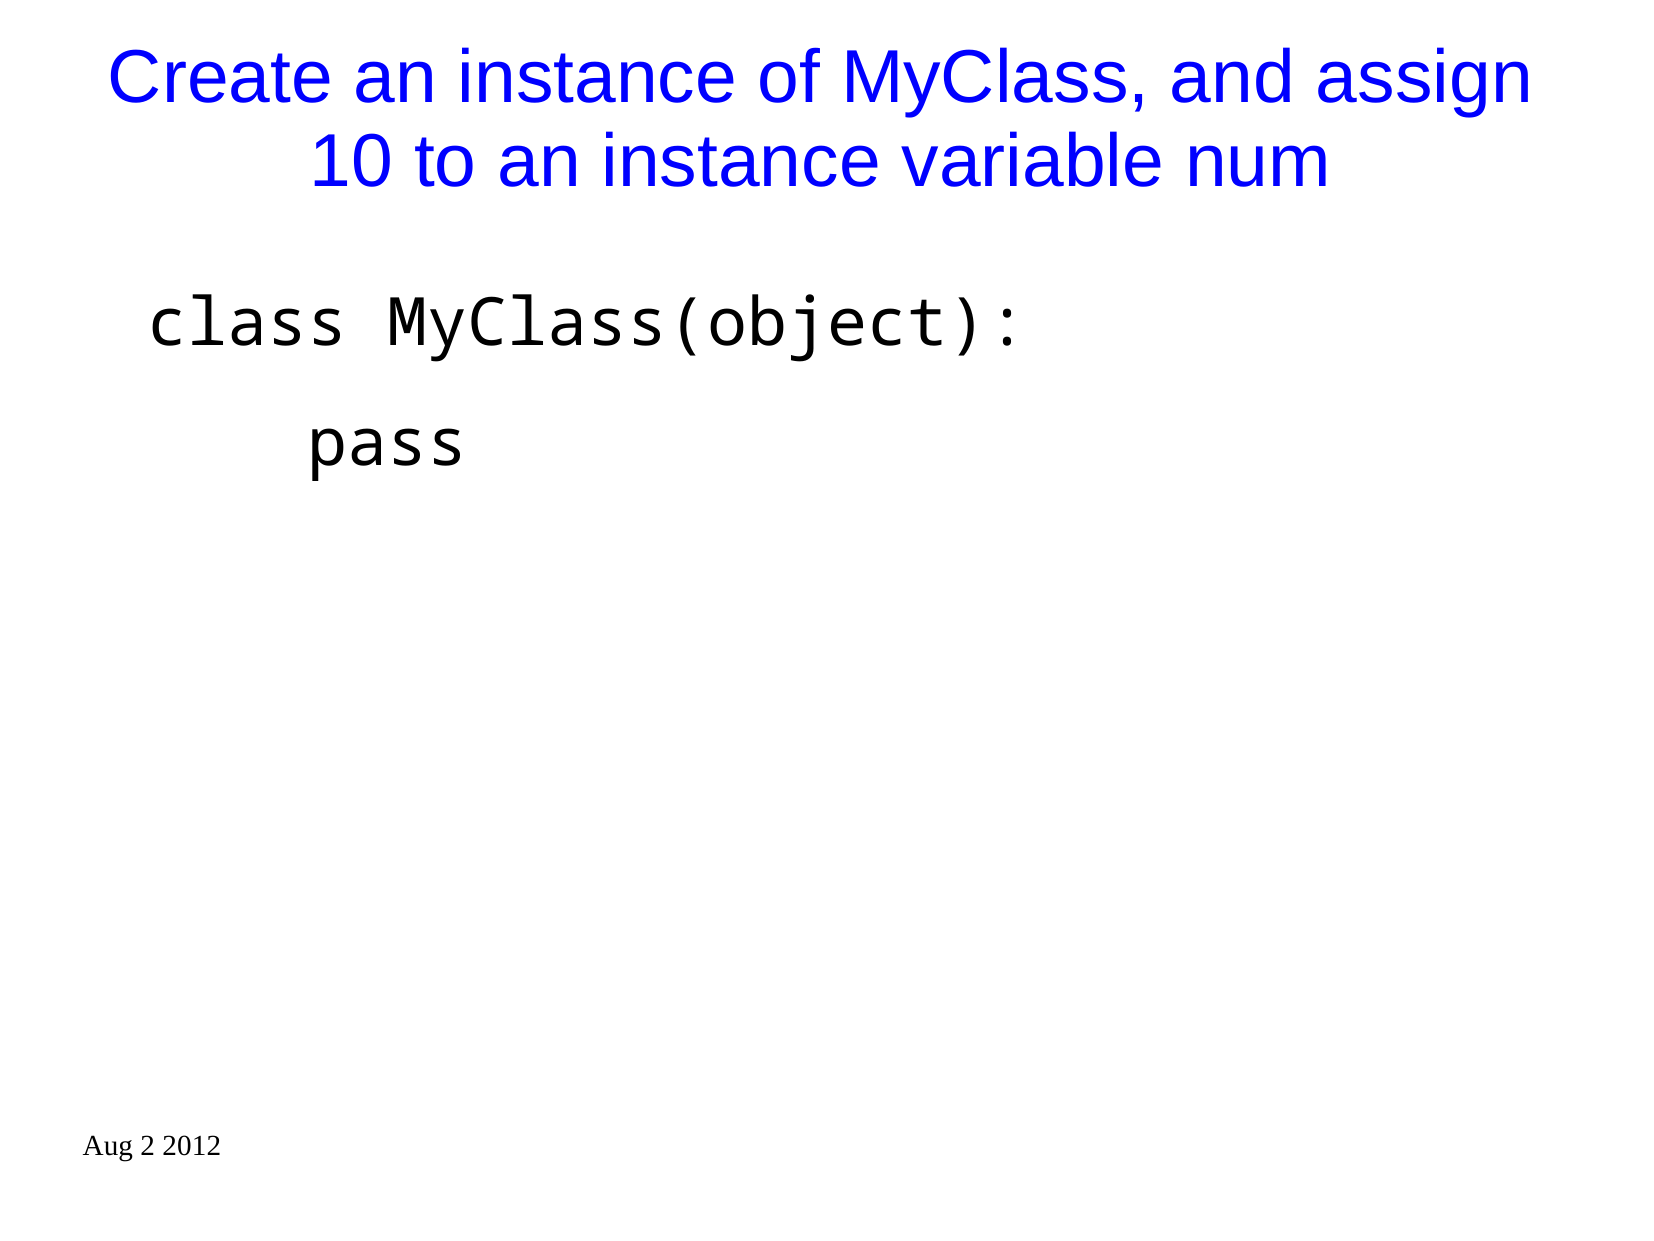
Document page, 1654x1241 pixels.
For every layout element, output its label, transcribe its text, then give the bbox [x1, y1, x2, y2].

list class MyClass(object): pass [76, 274, 1565, 1093]
title Create an instance of MyClass, and assign 10 to an instance variable num [76, 33, 1565, 202]
